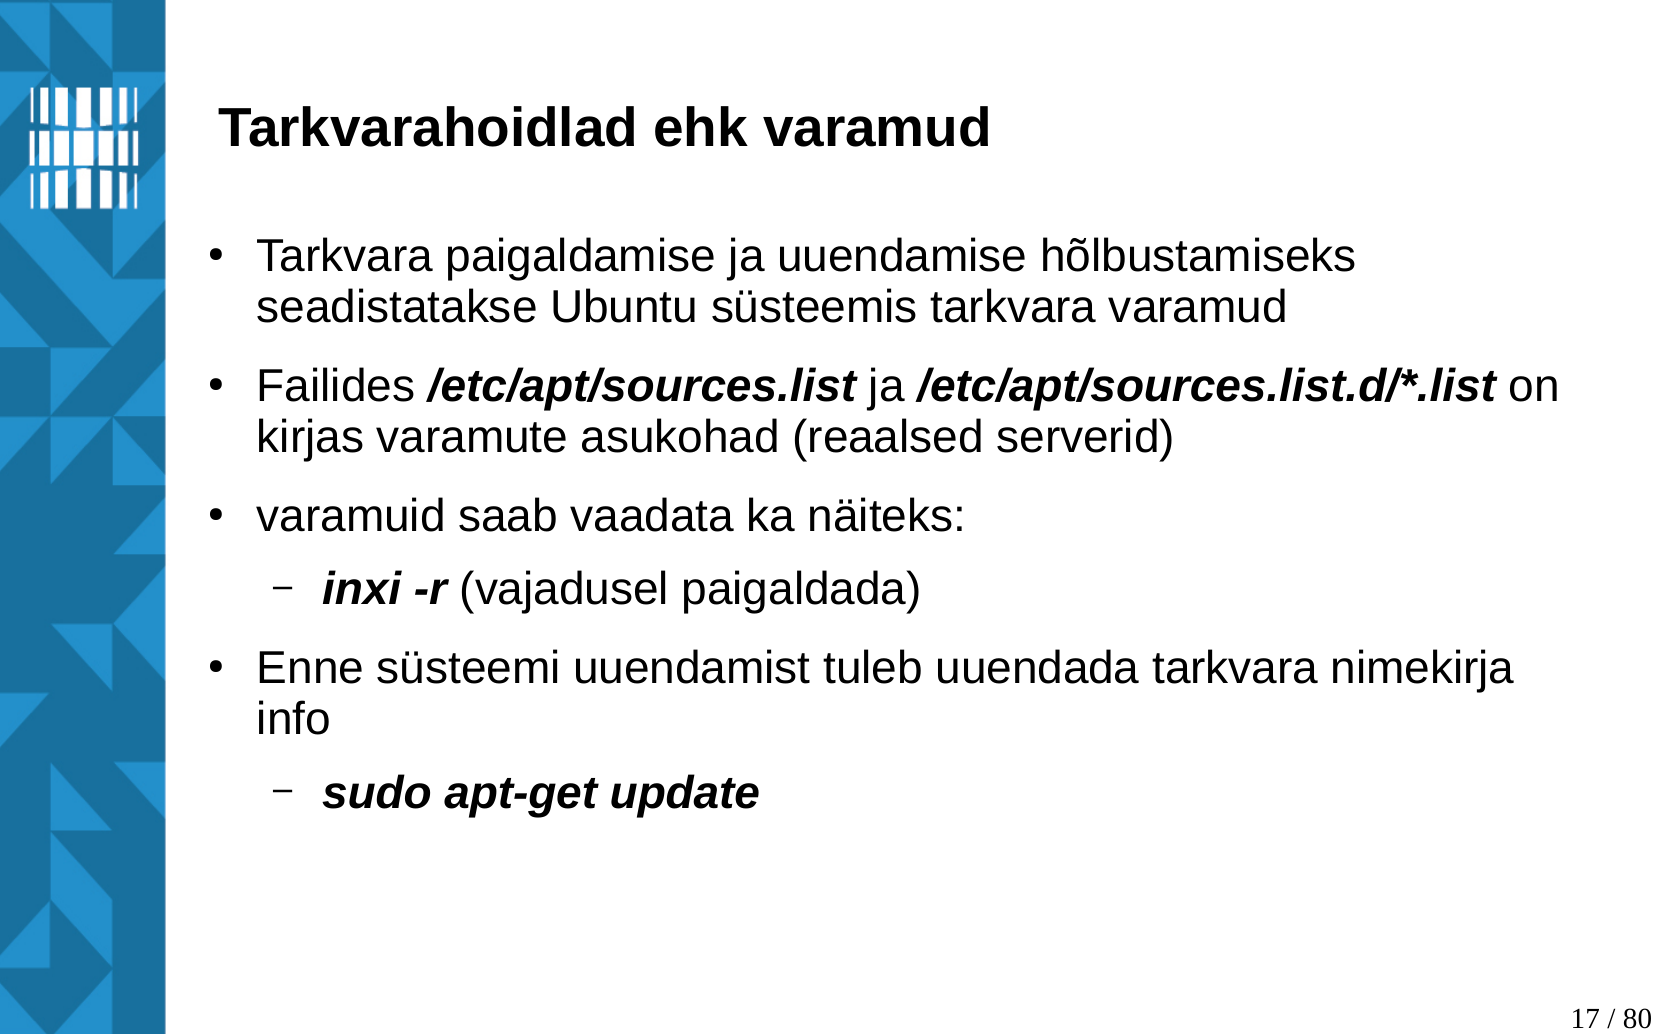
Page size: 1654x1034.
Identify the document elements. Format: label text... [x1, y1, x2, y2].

list Tarkvara paigaldamise ja uuendamise hõlbustamiseks seadistatakse Ubuntu süsteemis tarkvara varamud Failides /etc/apt/sources.list ja /etc/apt/sources.list.d/*.list on kirjas varamute asukohad (reaalsed serverid) varamuid saab vaadata ka näiteks: inxi -r (vajadusel paigaldada) Enne süsteemi uuendamist tuleb uuendada tarkvara nimekirja info sudo apt-get update [191, 229, 1595, 827]
title Tarkvarahoidlad ehk varamud [218, 41, 1536, 214]
